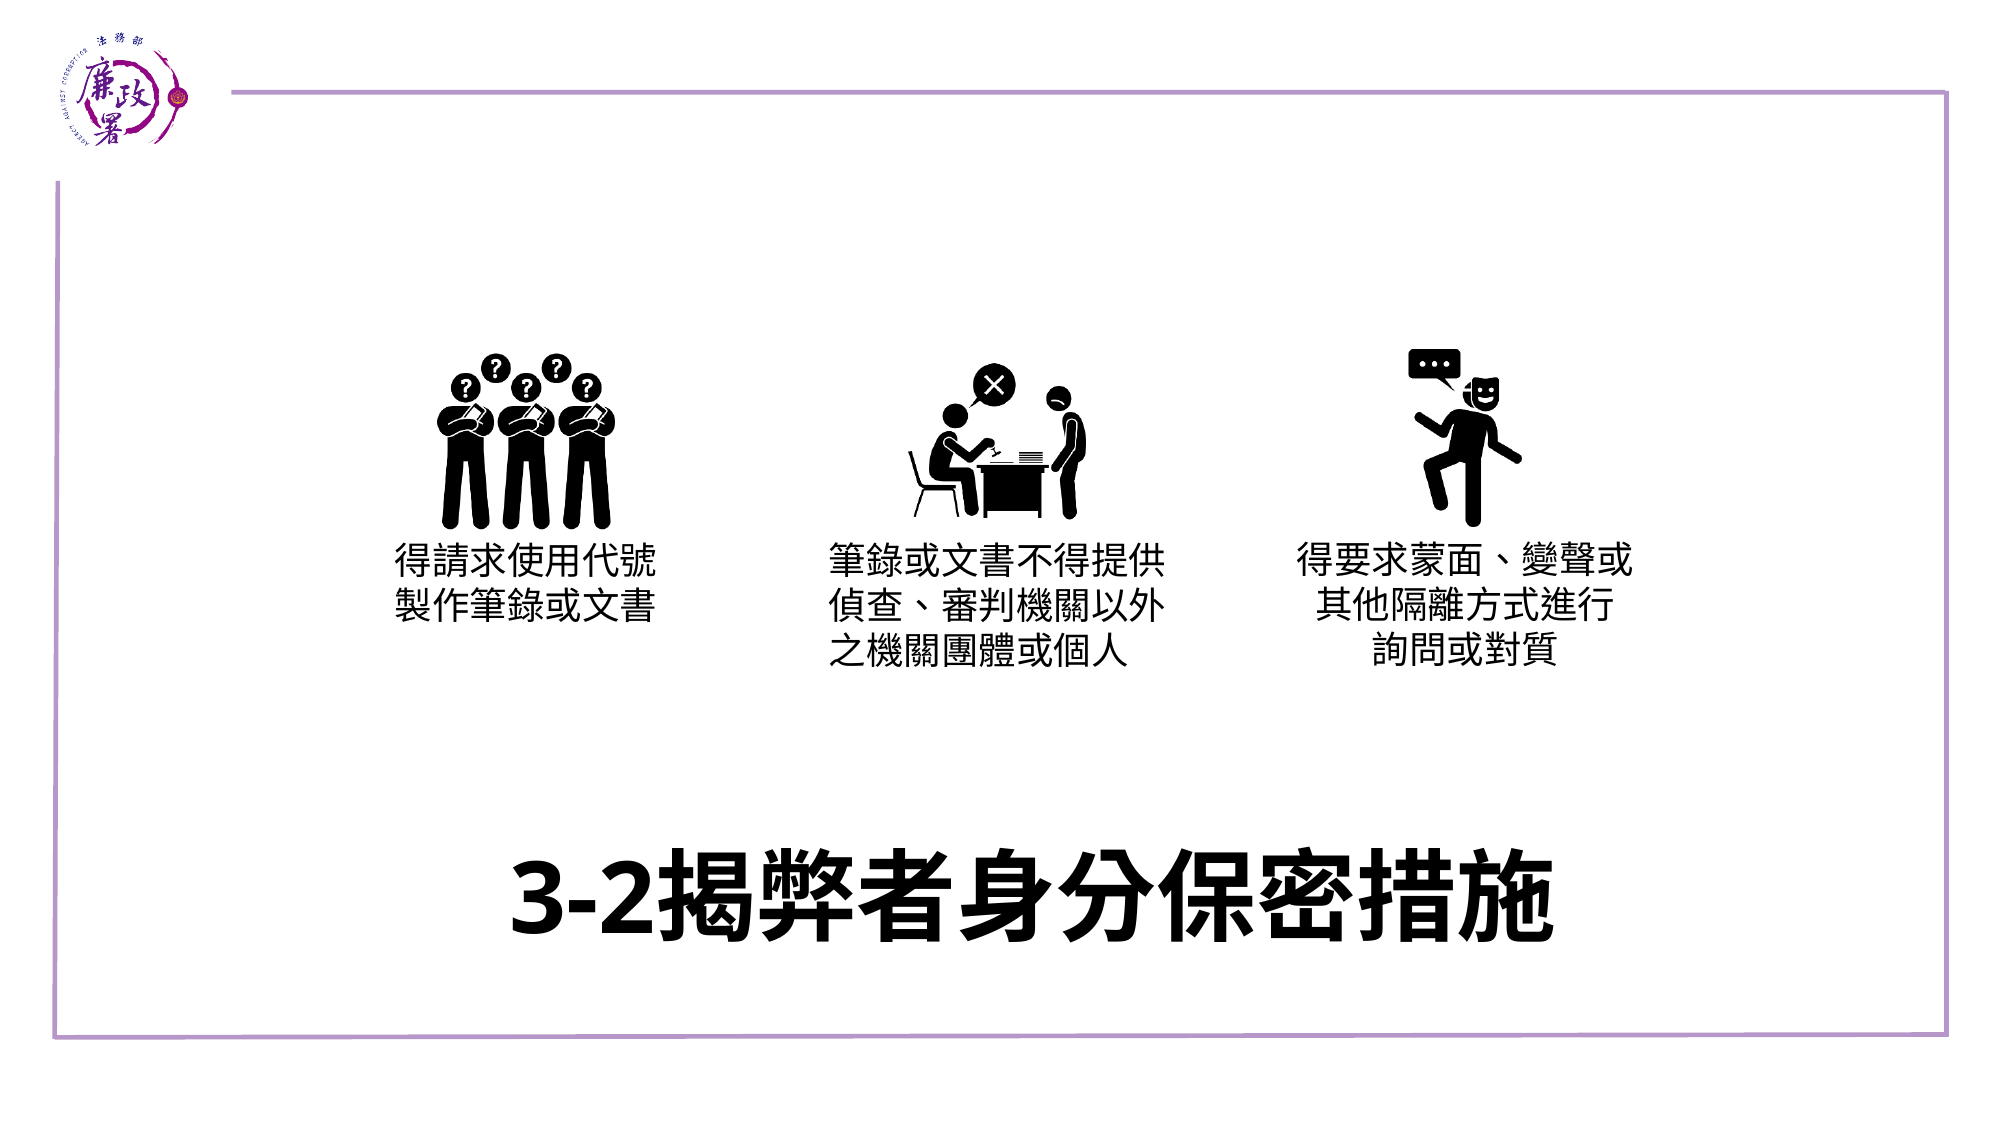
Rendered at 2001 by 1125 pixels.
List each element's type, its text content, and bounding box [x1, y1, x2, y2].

picture [1376, 349, 1554, 527]
text_box 筆錄或文書不得提供 偵查、審判機關以外 之機關團體或個人 [813, 529, 1181, 680]
text_box 得要求蒙面、變聲或 其他隔離方式進行 詢問或對質 [1281, 528, 1649, 679]
text_box 得請求使用代號 製作筆錄或文書 [379, 529, 673, 635]
picture [437, 352, 615, 529]
text_box 3-2揭弊者身分保密措施 [494, 826, 1572, 962]
picture [908, 352, 1086, 530]
picture [60, 32, 188, 146]
